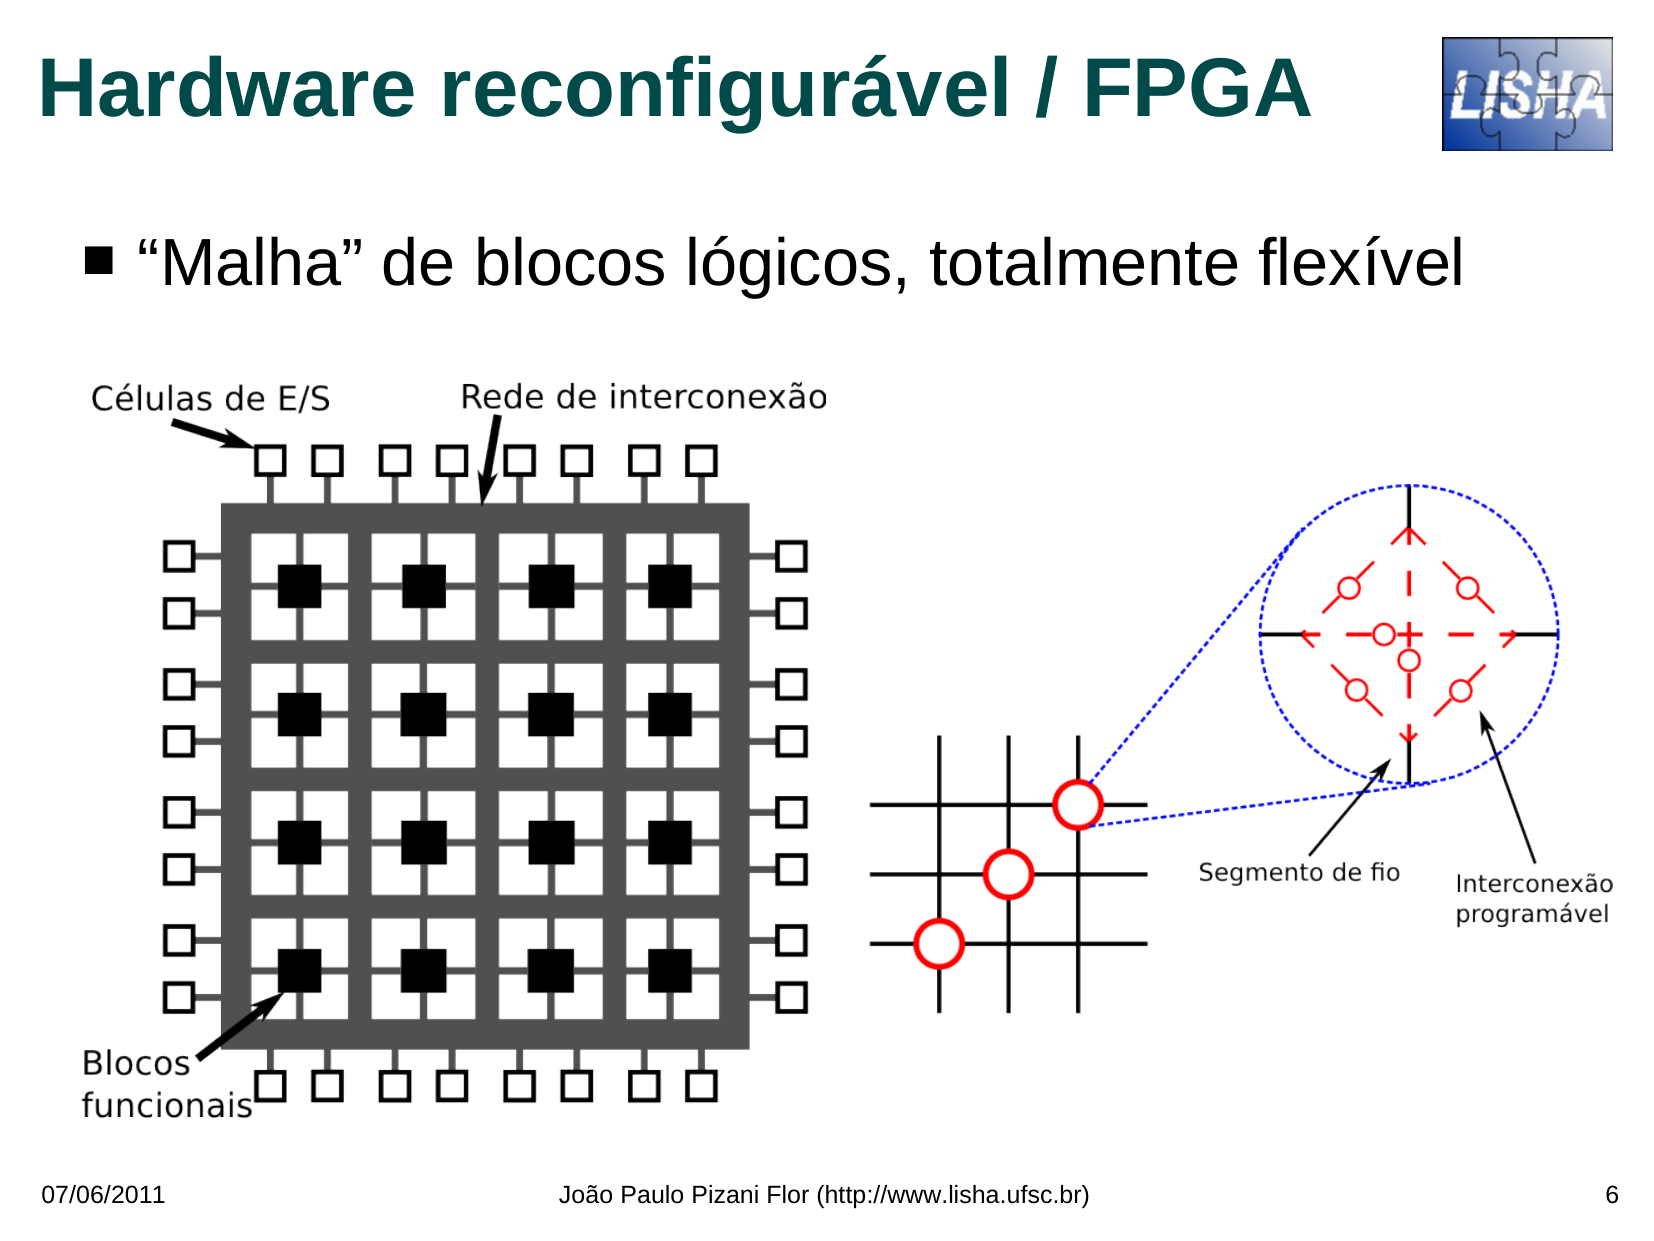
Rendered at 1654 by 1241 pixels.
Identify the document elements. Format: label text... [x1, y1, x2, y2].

picture [862, 374, 1613, 1126]
title Hardware reconfigurável / FPGA [37, 37, 1426, 151]
picture [1442, 37, 1613, 151]
picture [79, 374, 826, 1121]
list “Malha” de blocos lógicos, totalmente flexível [37, 225, 1613, 338]
